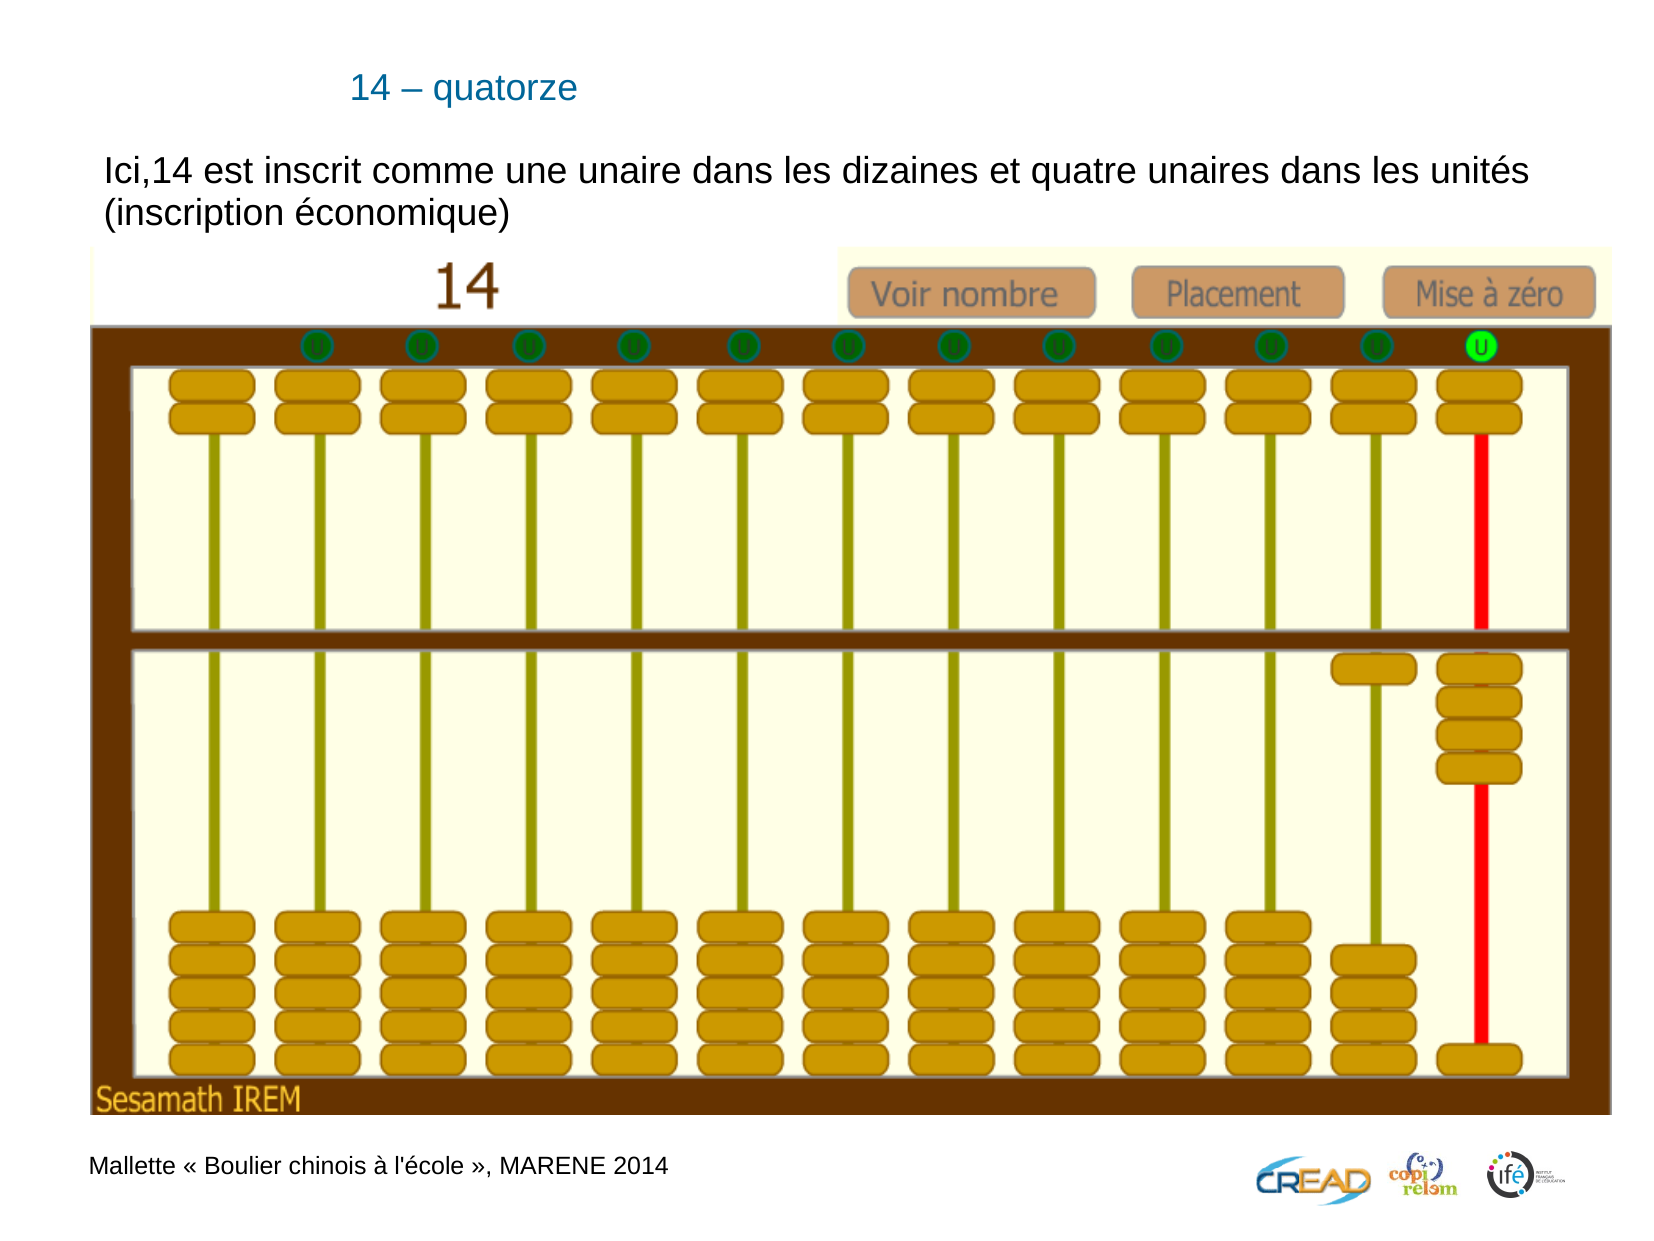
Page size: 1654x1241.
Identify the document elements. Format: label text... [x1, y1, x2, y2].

text_box Ici,14 est inscrit comme une unaire dans les dizaines et quatre unaires dans les unités (inscription économique) [88, 141, 1595, 241]
picture [1387, 1151, 1461, 1197]
picture [1251, 1151, 1377, 1211]
picture [90, 233, 1612, 1116]
picture [1487, 1151, 1565, 1198]
text_box 14 – quatorze [334, 59, 680, 116]
